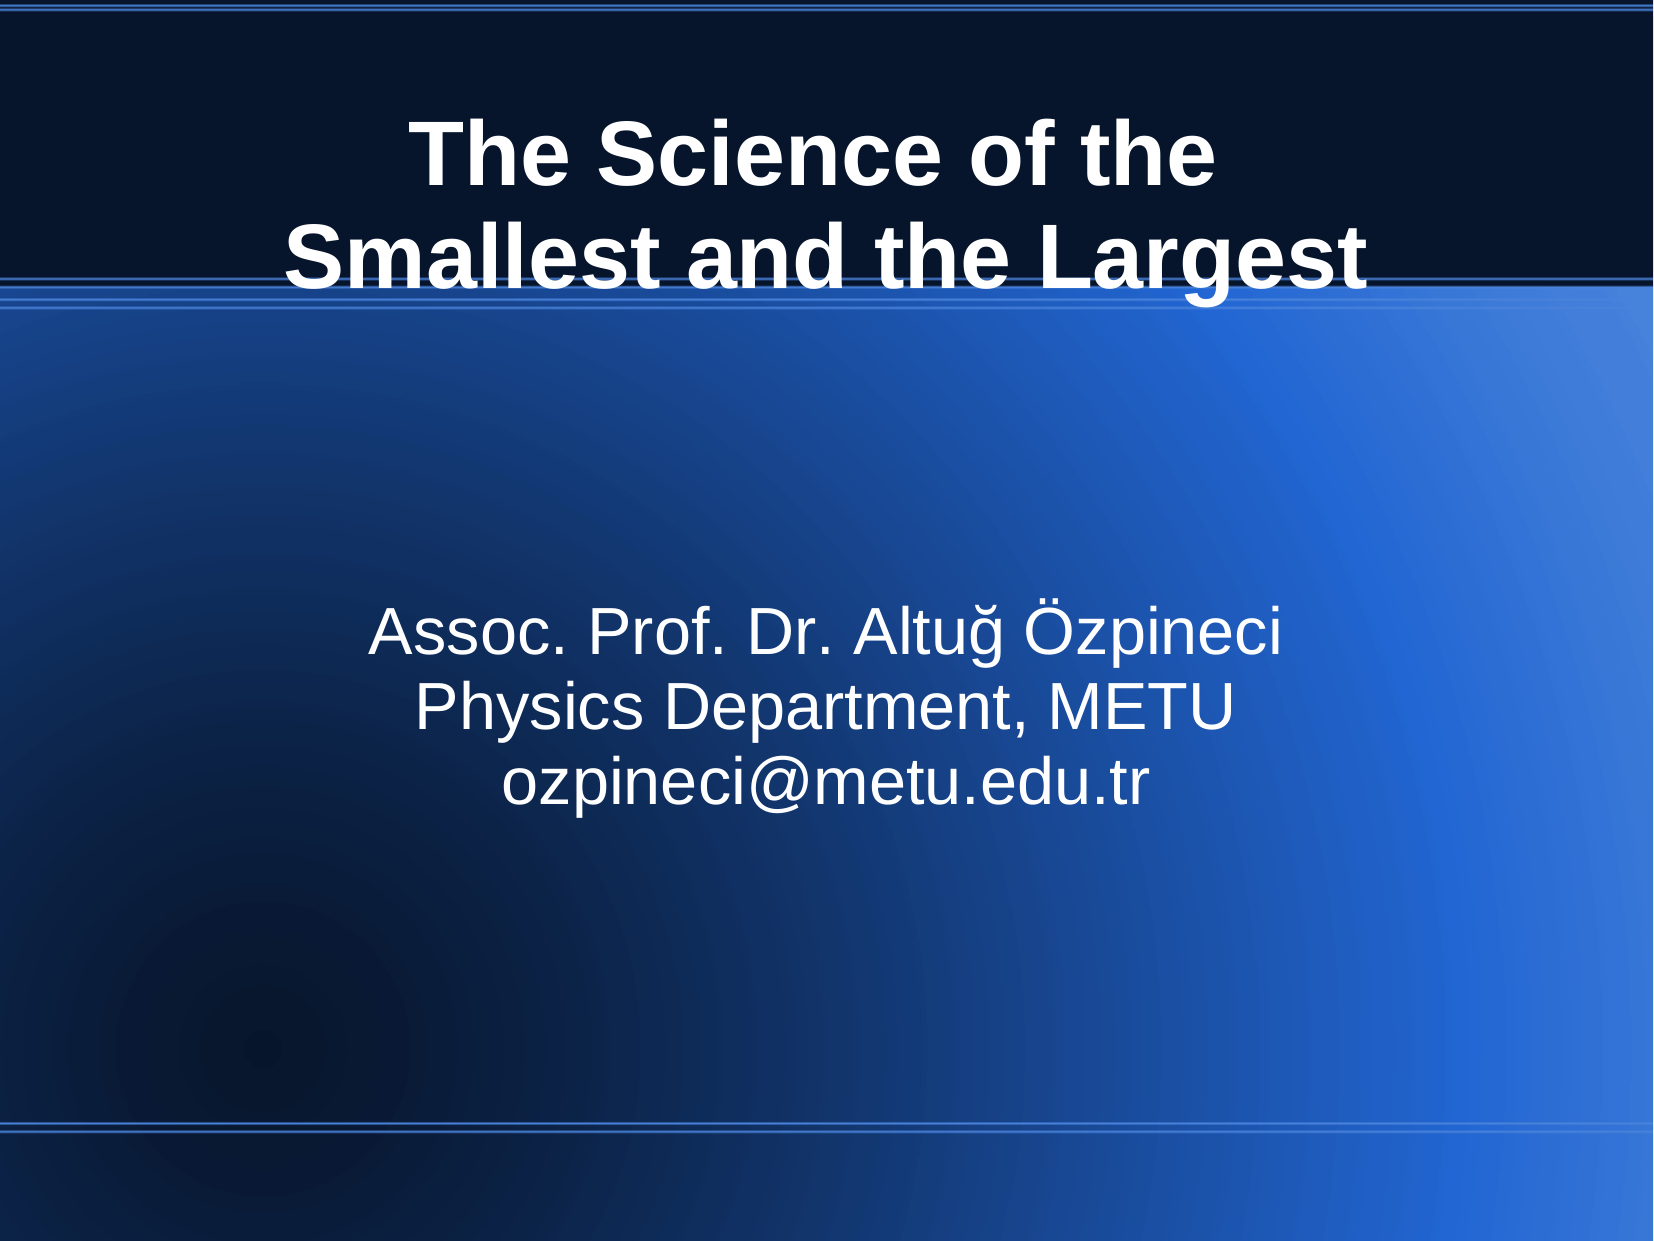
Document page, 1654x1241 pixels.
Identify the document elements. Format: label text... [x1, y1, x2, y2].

title The Science of the Smallest and the Largest [82, 0, 1571, 308]
subtitle Assoc. Prof. Dr. Altuğ Özpineci Physics Department, METU ozpineci@metu.edu.tr [82, 355, 1571, 1058]
picture [0, 0, 1654, 1241]
